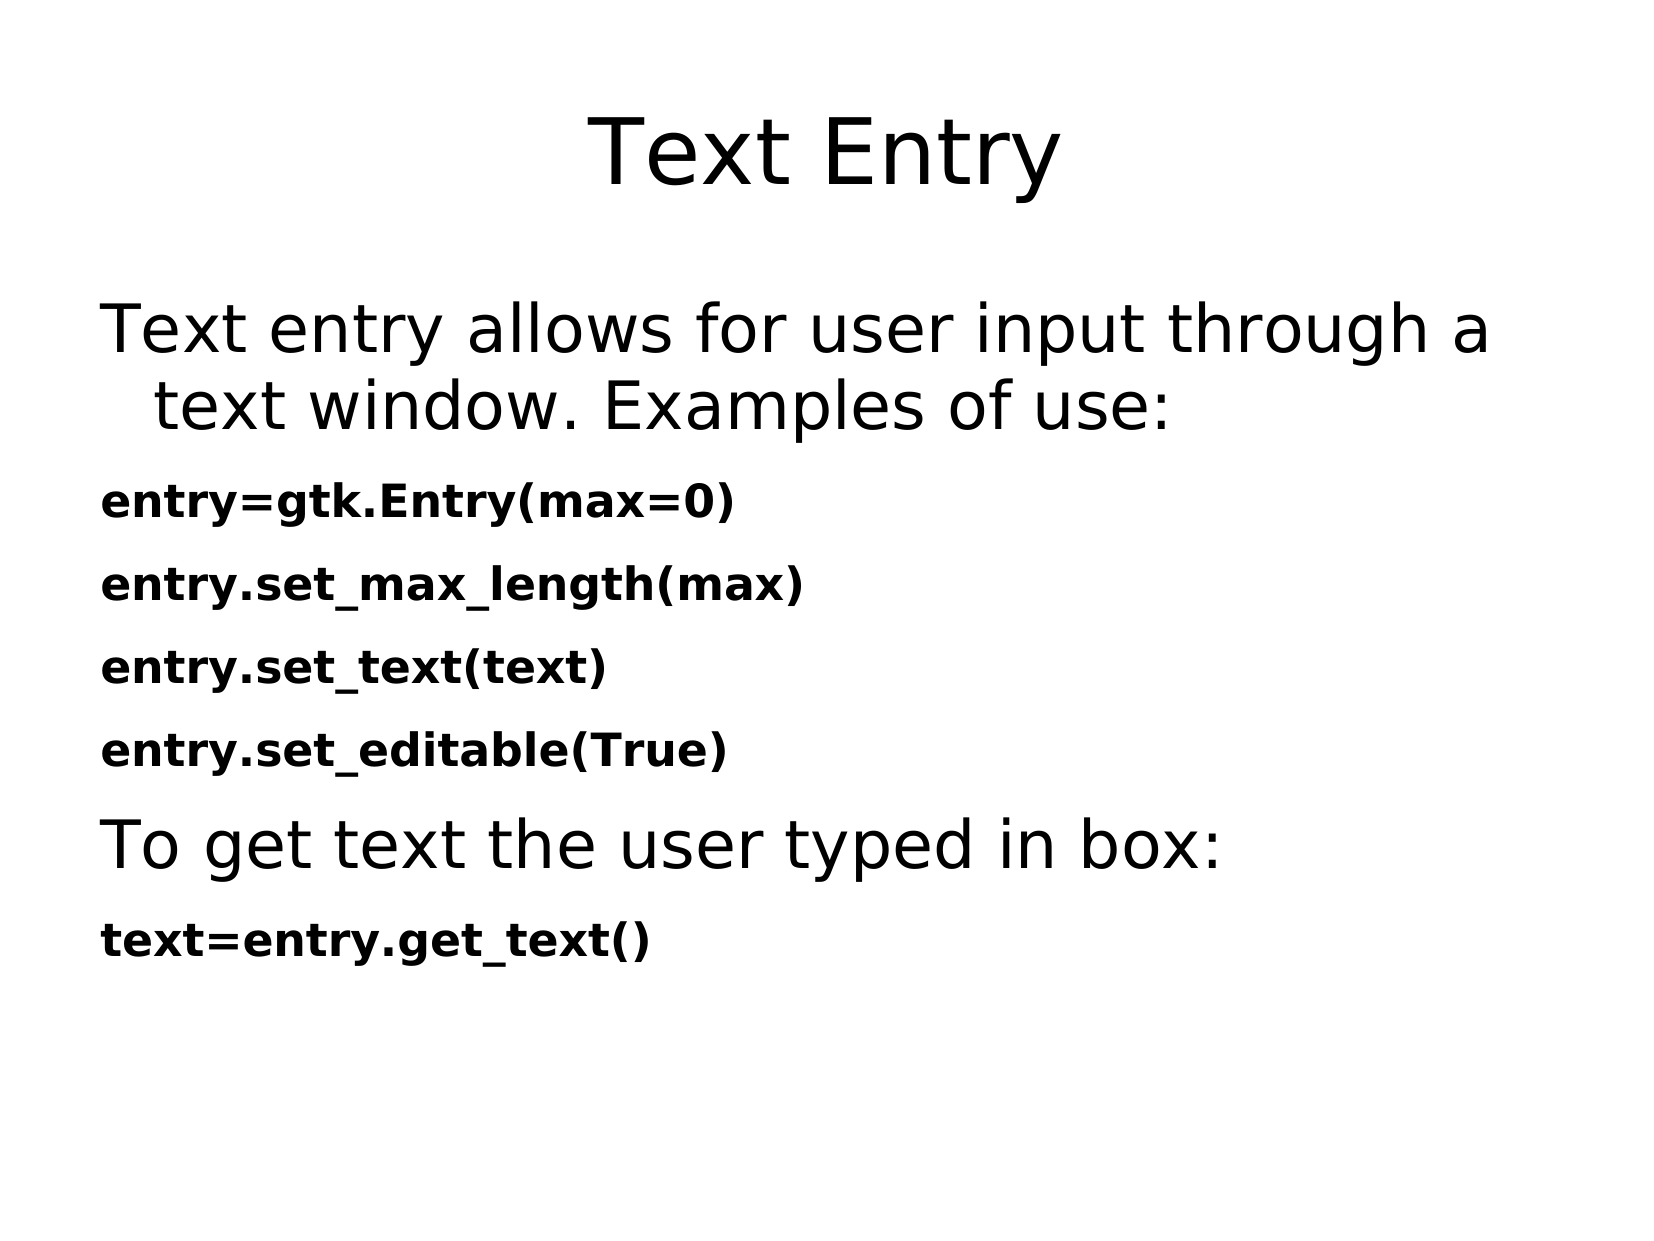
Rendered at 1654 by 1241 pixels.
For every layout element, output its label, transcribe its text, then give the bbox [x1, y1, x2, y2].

title Text Entry [82, 49, 1571, 257]
list Text entry allows for user input through a text window. Examples of use: entry=gtk.Entry(max=0) entry.set_max_length(max) entry.set_text(text) entry.set_editable(True) To get text the user typed in box: text=entry.get_text() [82, 290, 1571, 1109]
